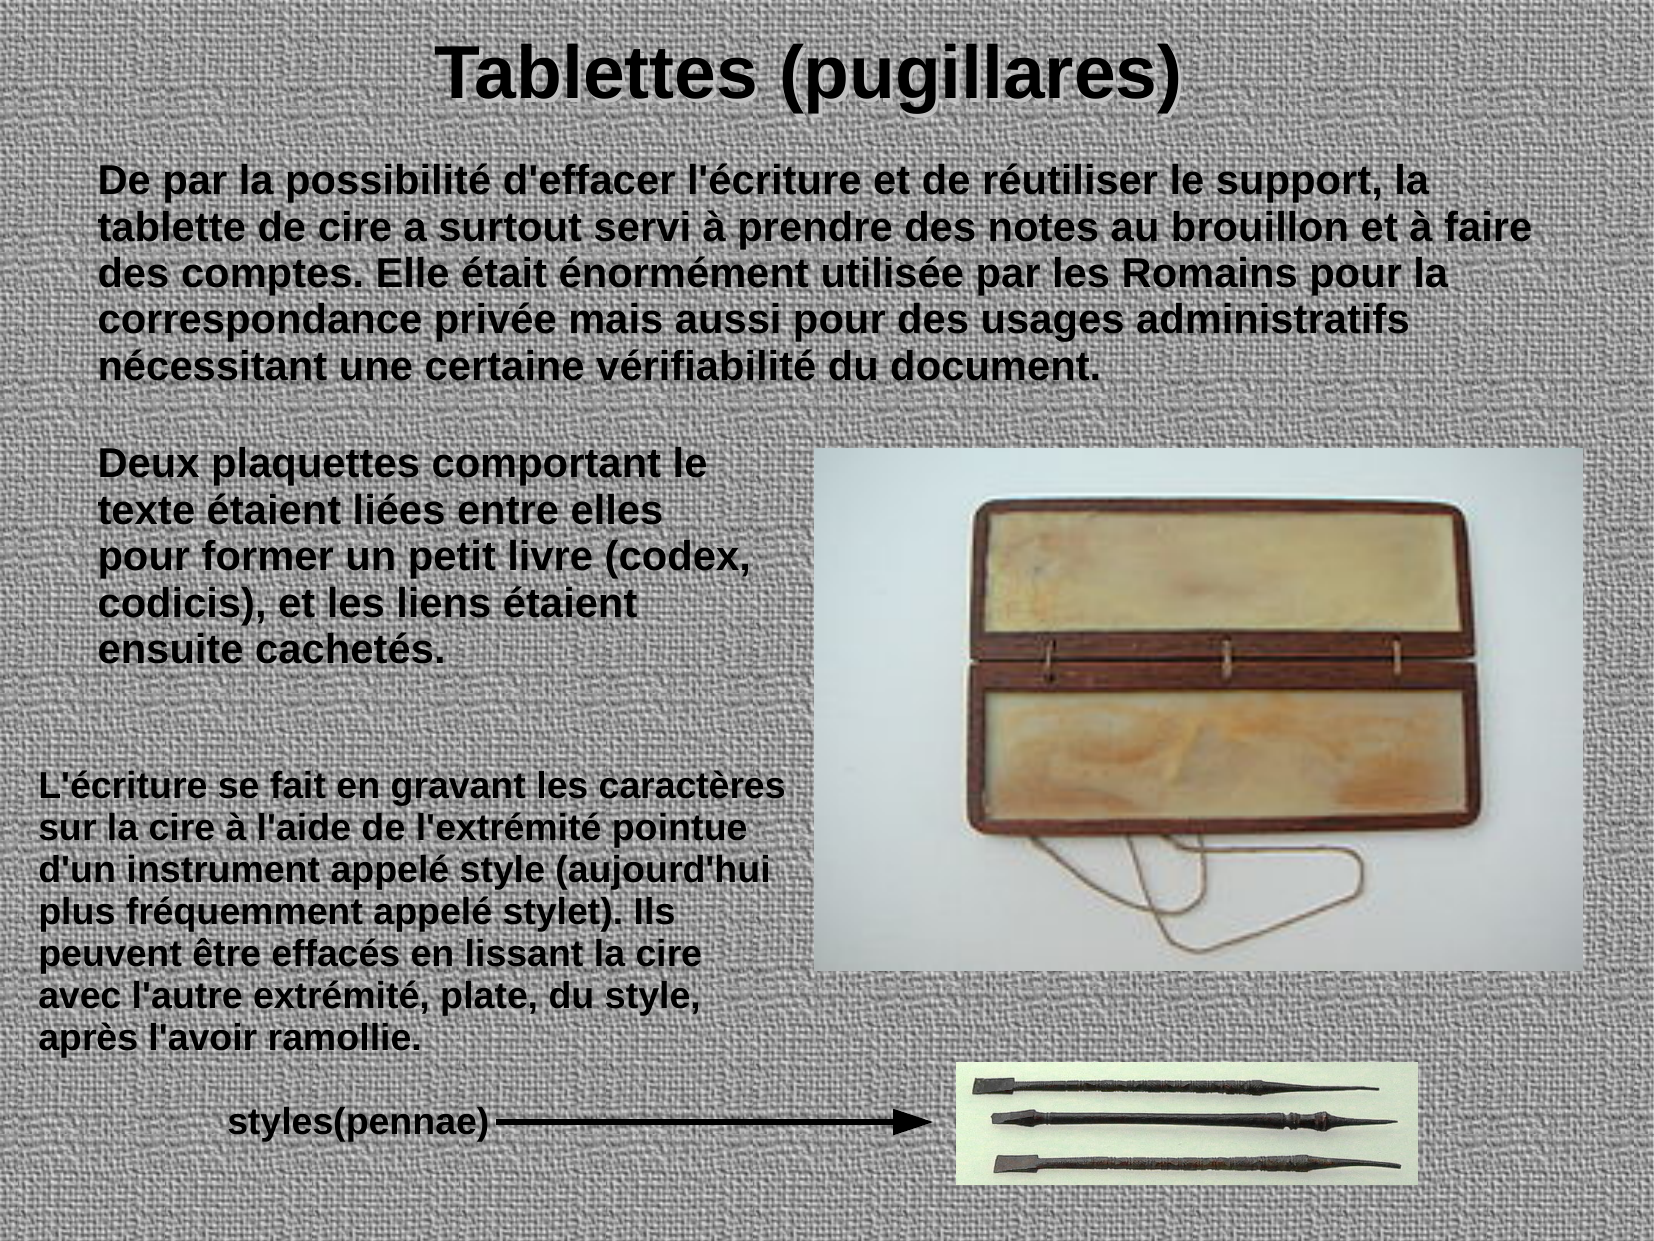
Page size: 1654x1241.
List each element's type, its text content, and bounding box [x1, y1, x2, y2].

text_box Deux plaquettes comportant le texte étaient liées entre elles pour former un petit livre (codex, codicis), et les liens étaient ensuite cachetés. [82, 432, 768, 686]
picture [0, 0, 1654, 1241]
text_box Tablettes (pugillares) [389, 23, 1229, 123]
text_box De par la possibilité d'effacer l'écriture et de réutiliser le support, la tablette de cire a surtout servi à prendre des notes au brouillon et à faire des comptes. Elle était énormément utilisée par les Romains pour la correspondance privée mais aussi pour des usages administratifs nécessitant une certaine vérifiabilité du document. [82, 149, 1560, 402]
text_box styles(pennae) [212, 1051, 544, 1152]
text_box L'écriture se fait en gravant les caractères sur la cire à l'aide de l'extrémité pointue d'un instrument appelé style (aujourd'hui plus fréquemment appelé stylet). Ils peuvent être effacés en lissant la cire avec l'autre extrémité, plate, du style, après l'avoir ramollie. [23, 757, 804, 1075]
